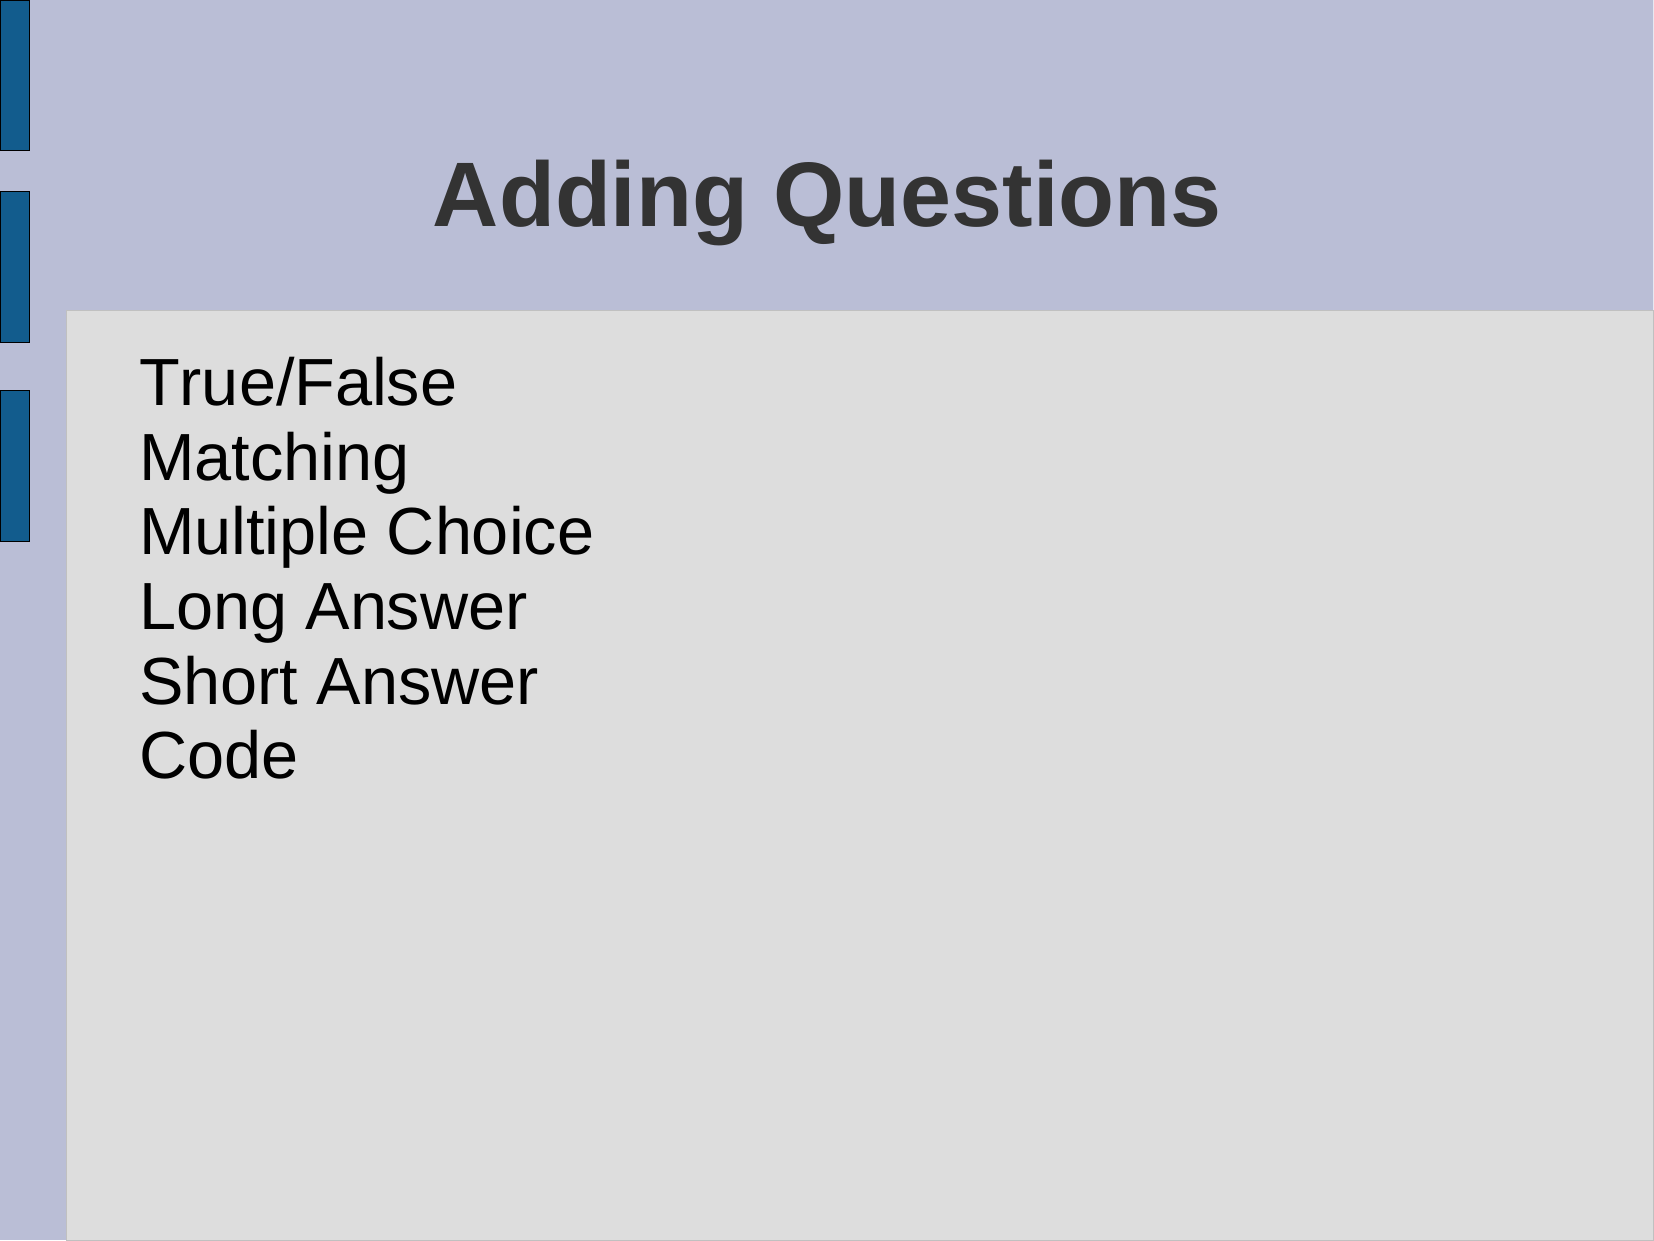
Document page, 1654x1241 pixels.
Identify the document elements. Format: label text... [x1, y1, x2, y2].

title Adding Questions [121, 91, 1534, 299]
list True/False Matching Multiple Choice Long Answer Short Answer Code [121, 344, 1534, 1127]
